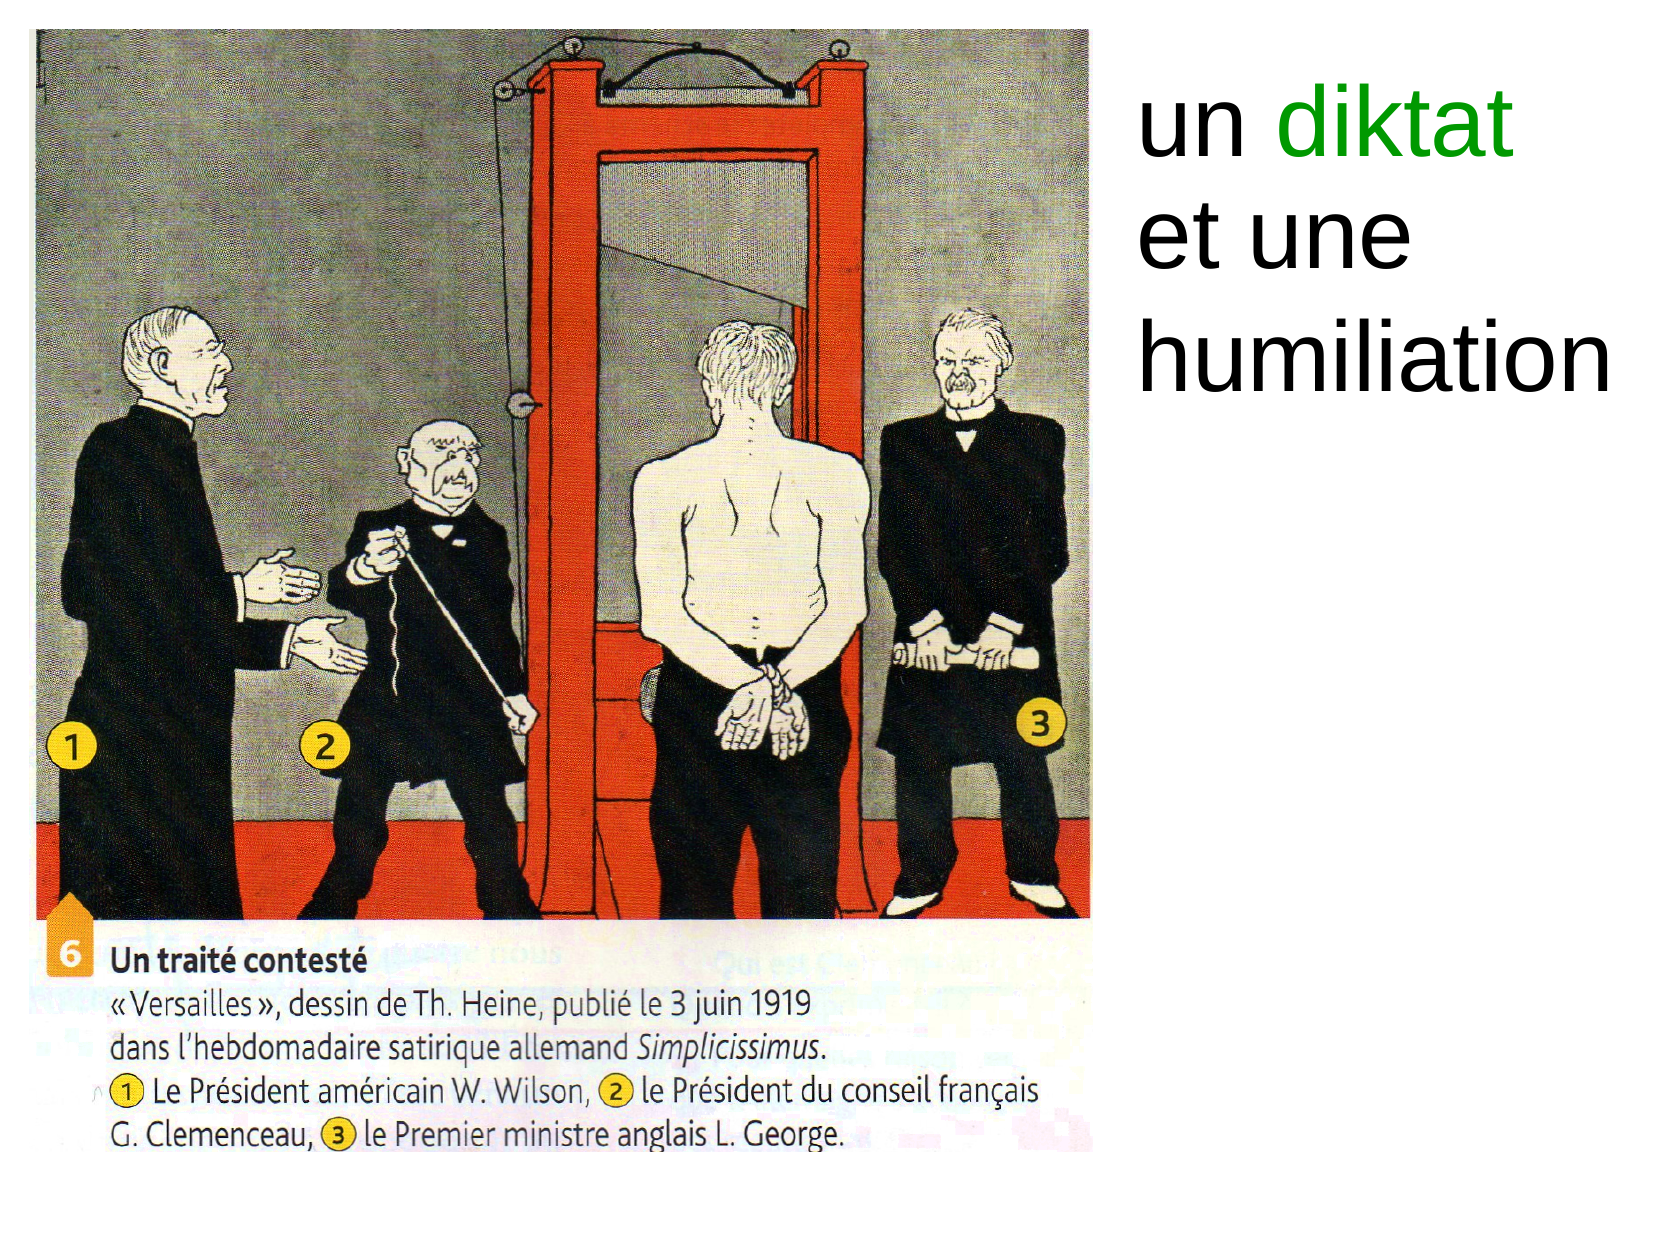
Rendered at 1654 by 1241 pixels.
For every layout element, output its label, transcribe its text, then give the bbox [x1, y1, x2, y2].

text_box un diktat et une humiliation [1122, 59, 1654, 423]
picture [29, 29, 1093, 1152]
